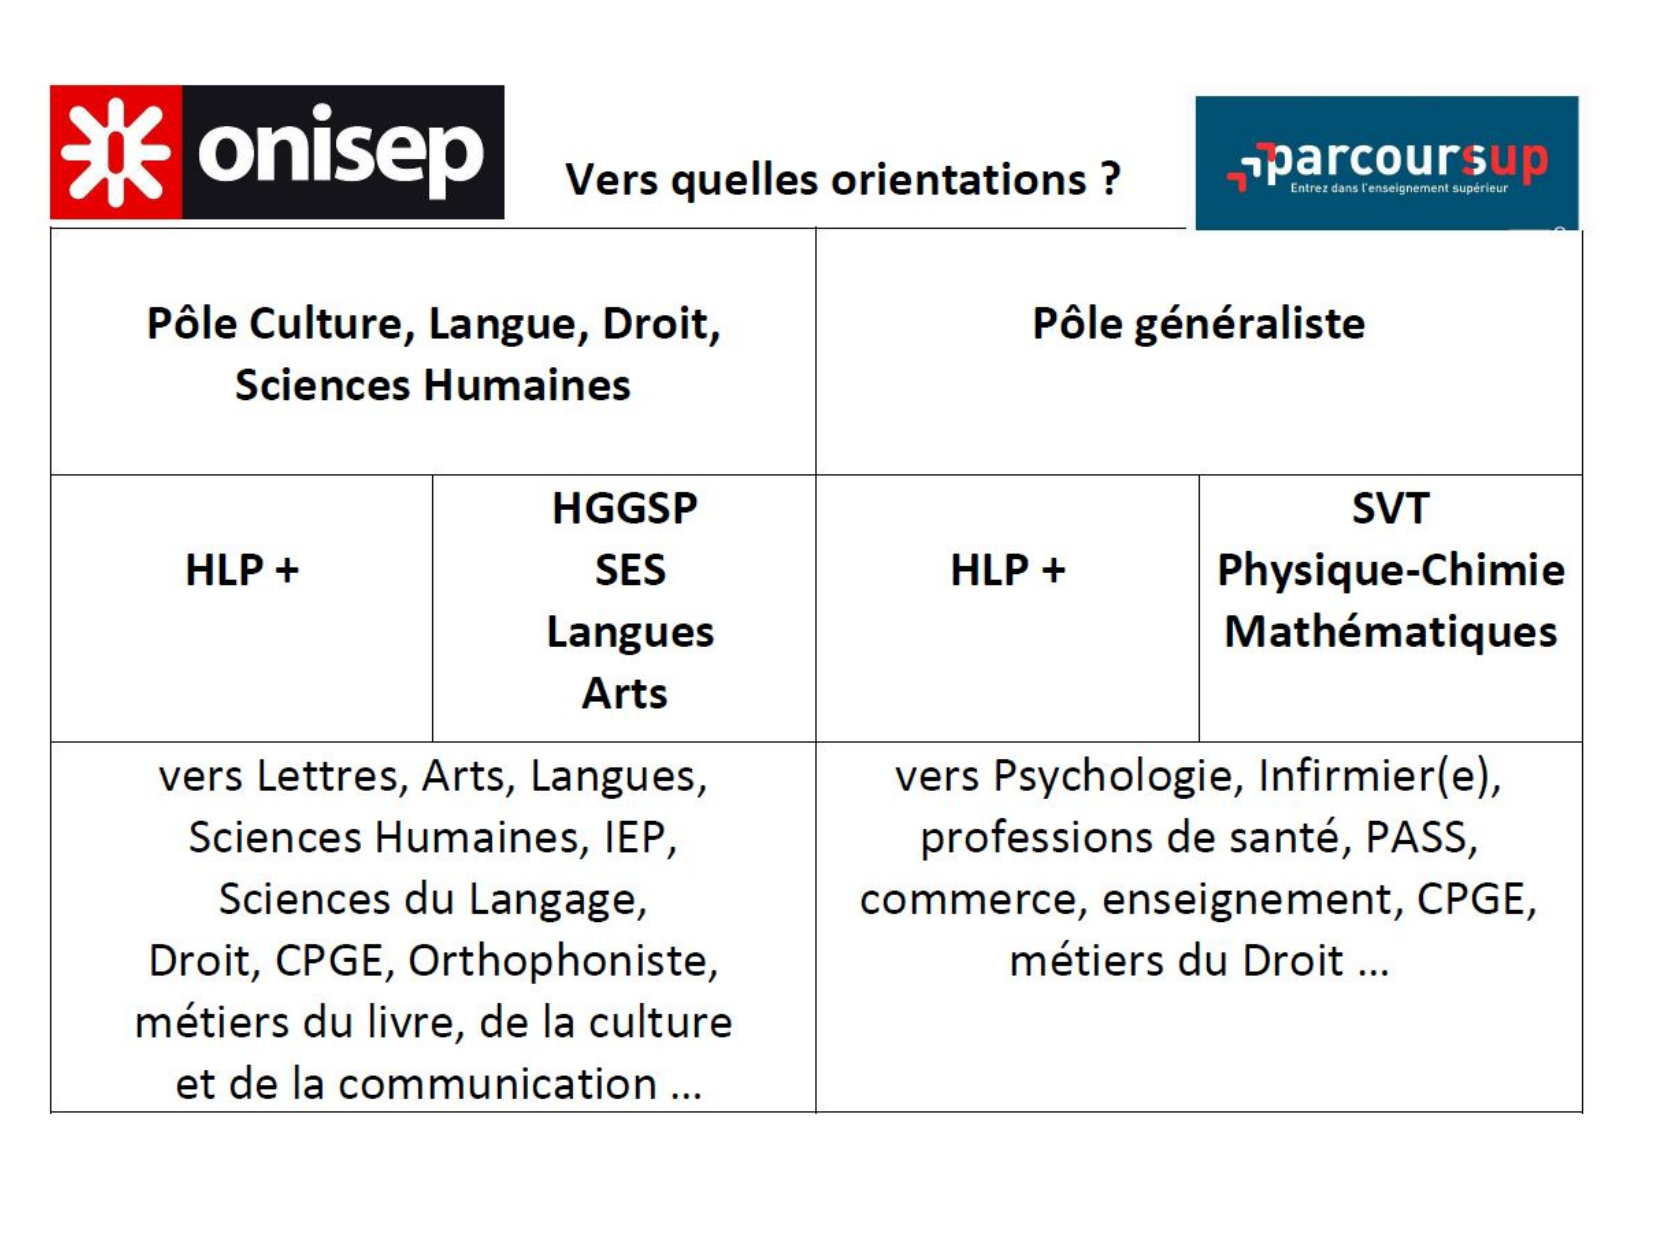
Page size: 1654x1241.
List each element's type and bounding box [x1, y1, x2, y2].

picture [16, 62, 1630, 1158]
